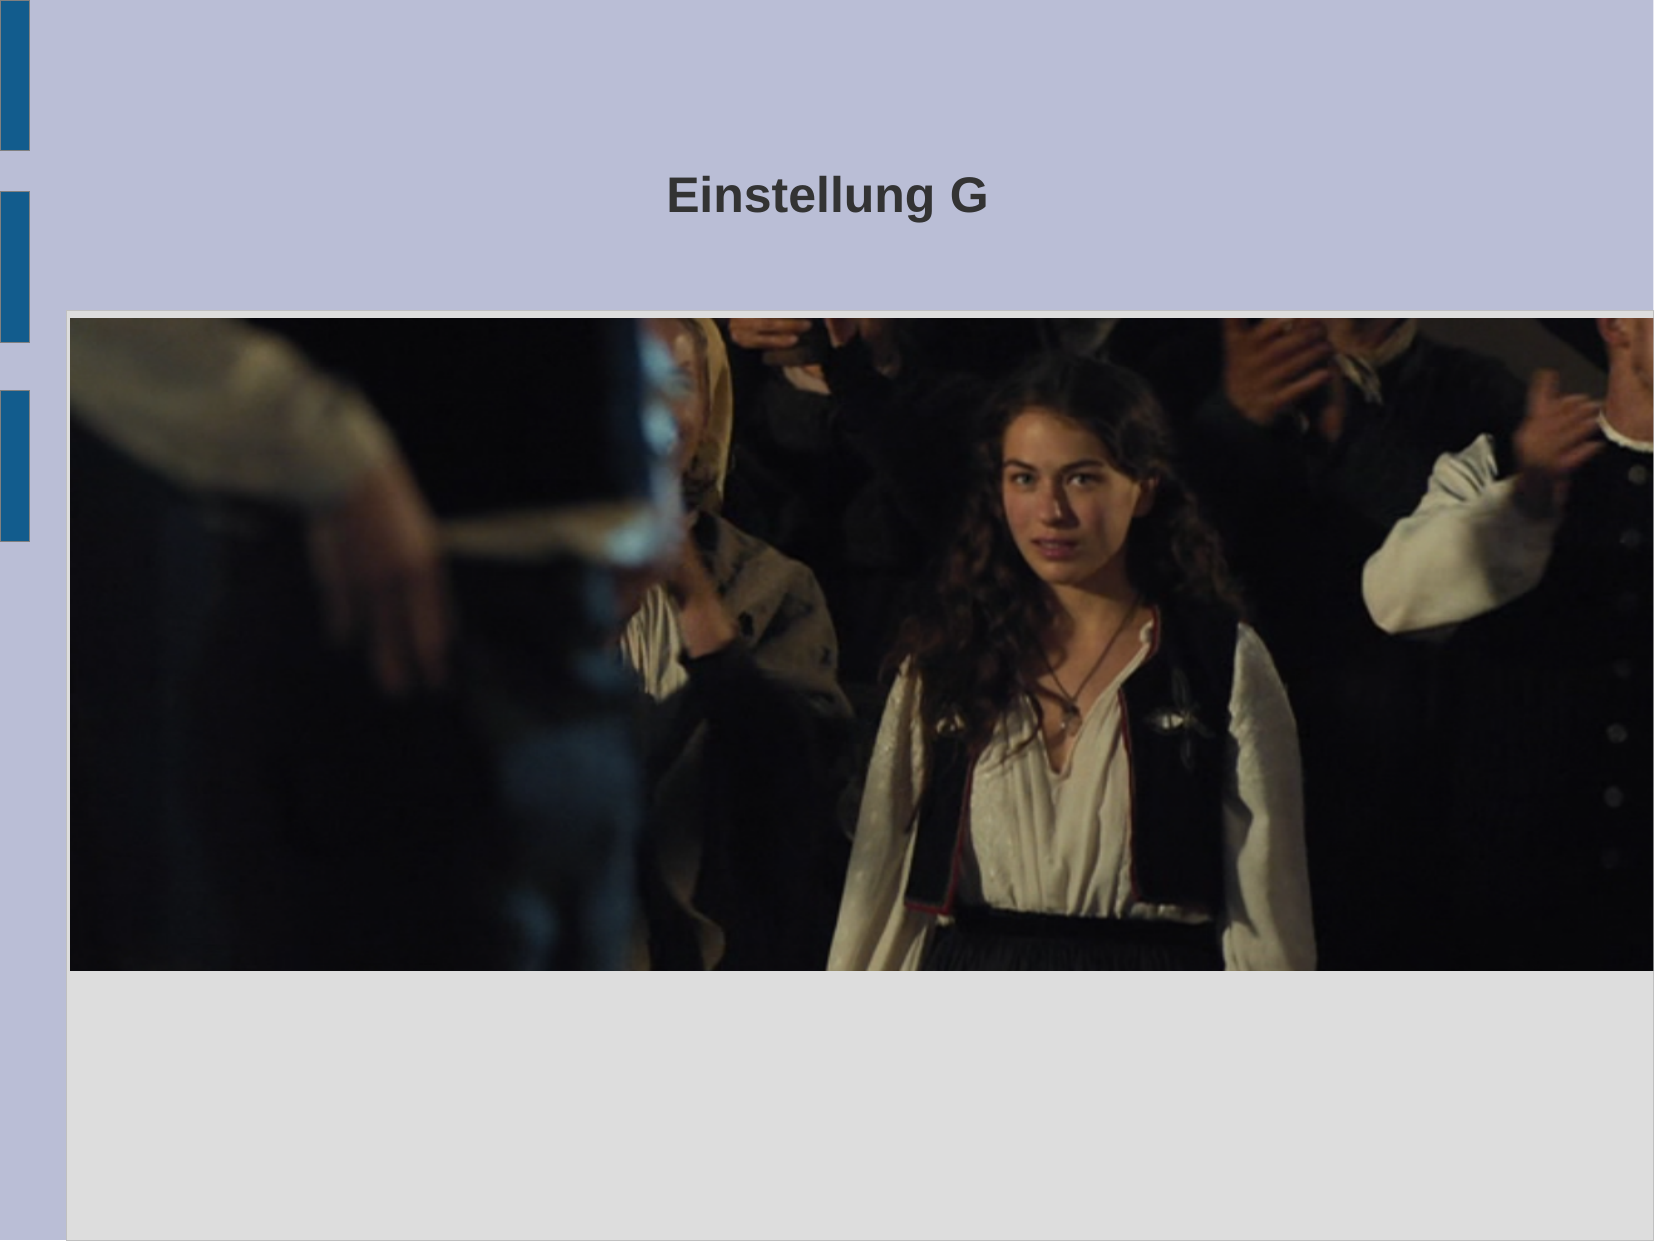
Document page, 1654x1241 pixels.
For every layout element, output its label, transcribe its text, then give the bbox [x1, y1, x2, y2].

title Einstellung G [121, 91, 1534, 299]
picture [70, 318, 1654, 971]
